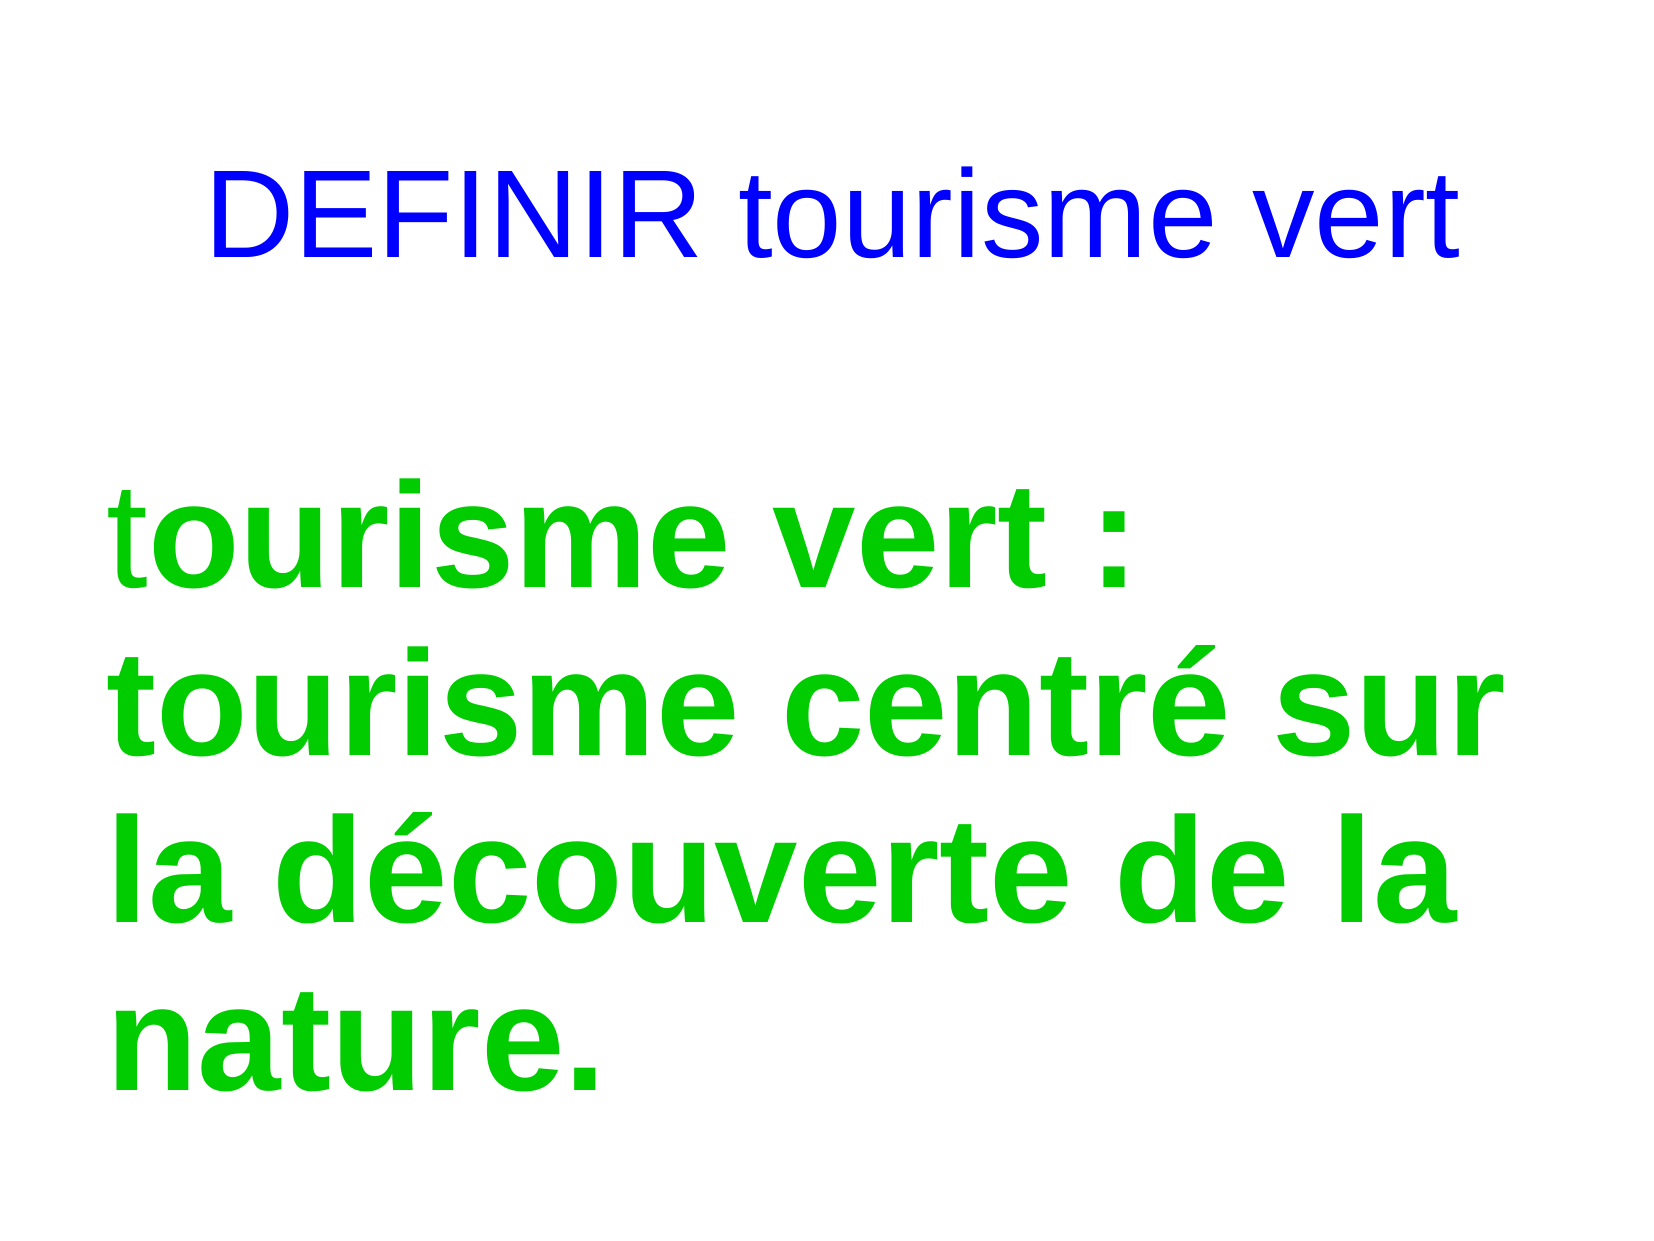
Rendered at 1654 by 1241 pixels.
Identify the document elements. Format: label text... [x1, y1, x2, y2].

title DEFINIR tourisme vert [88, 111, 1577, 319]
title tourisme vert : tourisme centré sur la découverte de la nature. [106, 284, 1595, 1123]
